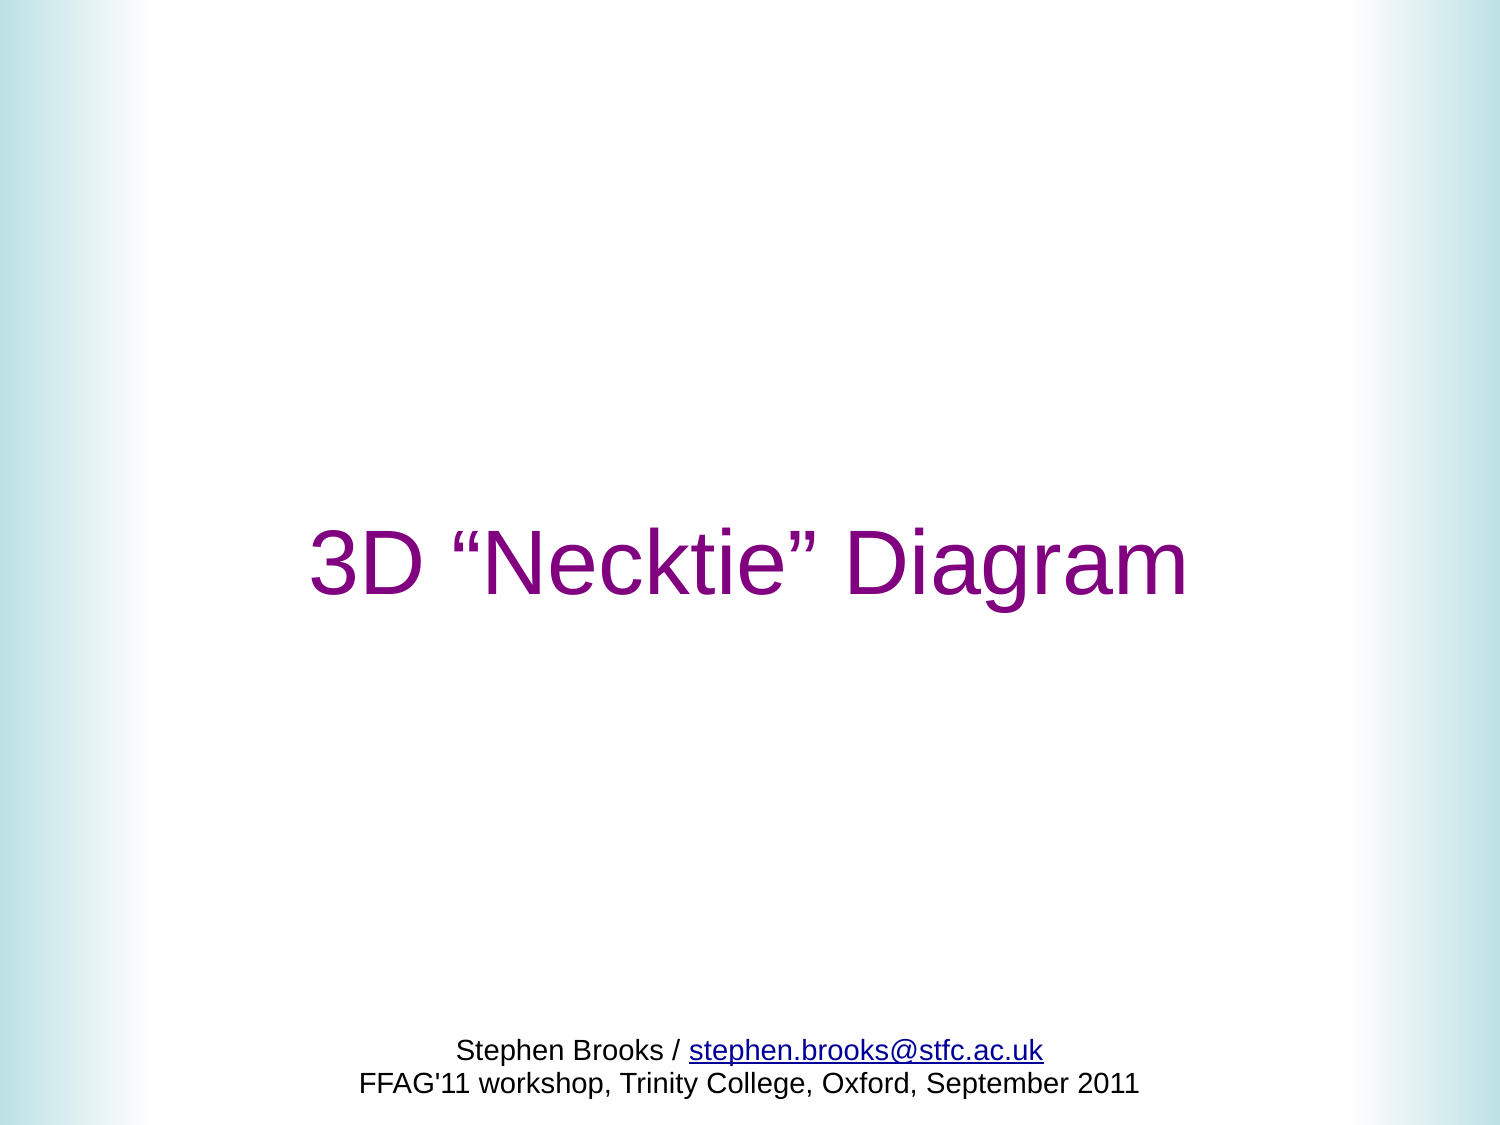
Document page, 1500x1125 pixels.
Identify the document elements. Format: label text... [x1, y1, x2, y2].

title 3D “Necktie” Diagram [75, 468, 1425, 657]
